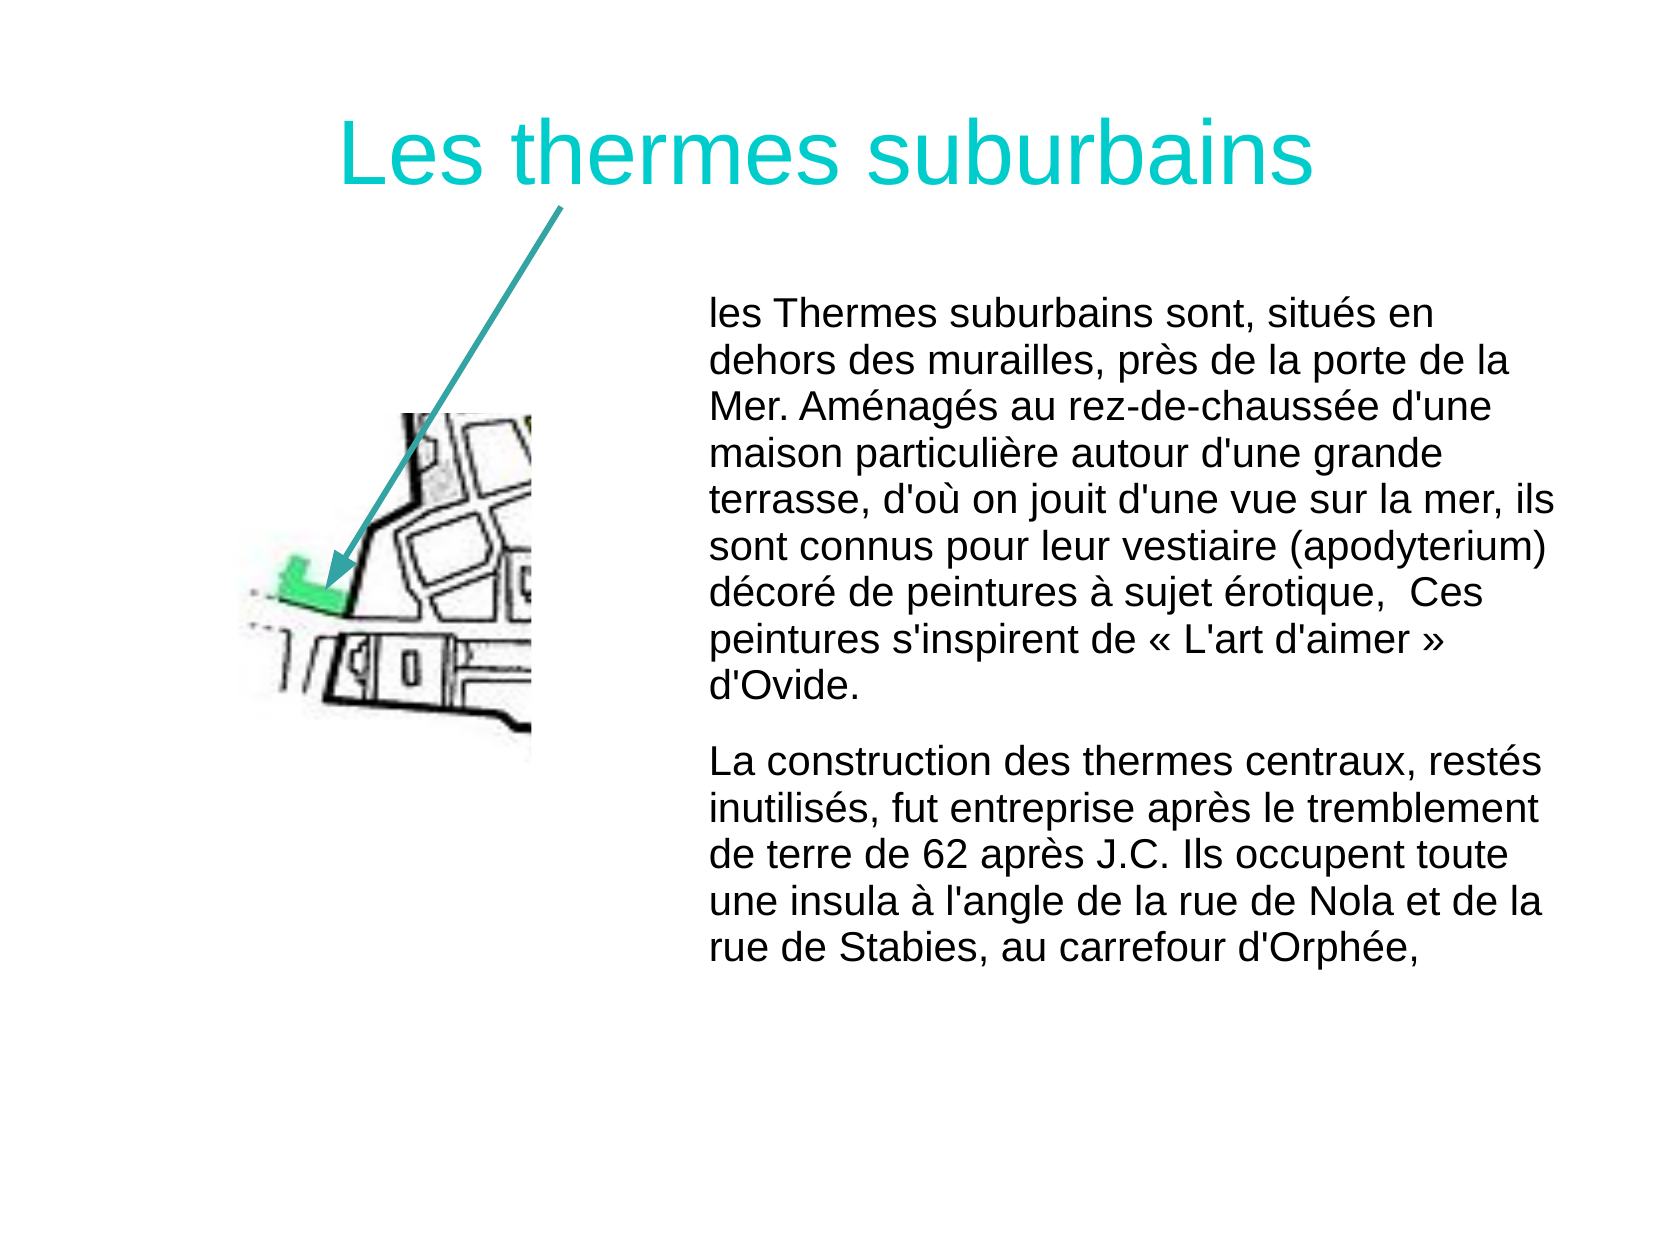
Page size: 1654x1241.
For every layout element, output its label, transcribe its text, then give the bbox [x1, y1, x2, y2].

picture [177, 413, 532, 766]
title Les thermes suburbains [82, 49, 1571, 257]
list les Thermes suburbains sont, situés en dehors des murailles, près de la porte de la Mer. Aménagés au rez-de-chaussée d'une maison particulière autour d'une grande terrasse, d'où on jouit d'une vue sur la mer, ils sont connus pour leur vestiaire (apodyterium) décoré de peintures à sujet érotique, Ces peintures s'inspirent de « L'art d'aimer » d'Ovide. La construction des thermes centraux, restés inutilisés, fut entreprise après le tremblement de terre de 62 après J.C. Ils occupent toute une insula à l'angle de la rue de Nola et de la rue de Stabies, au carrefour d'Orphée, [708, 290, 1571, 1109]
